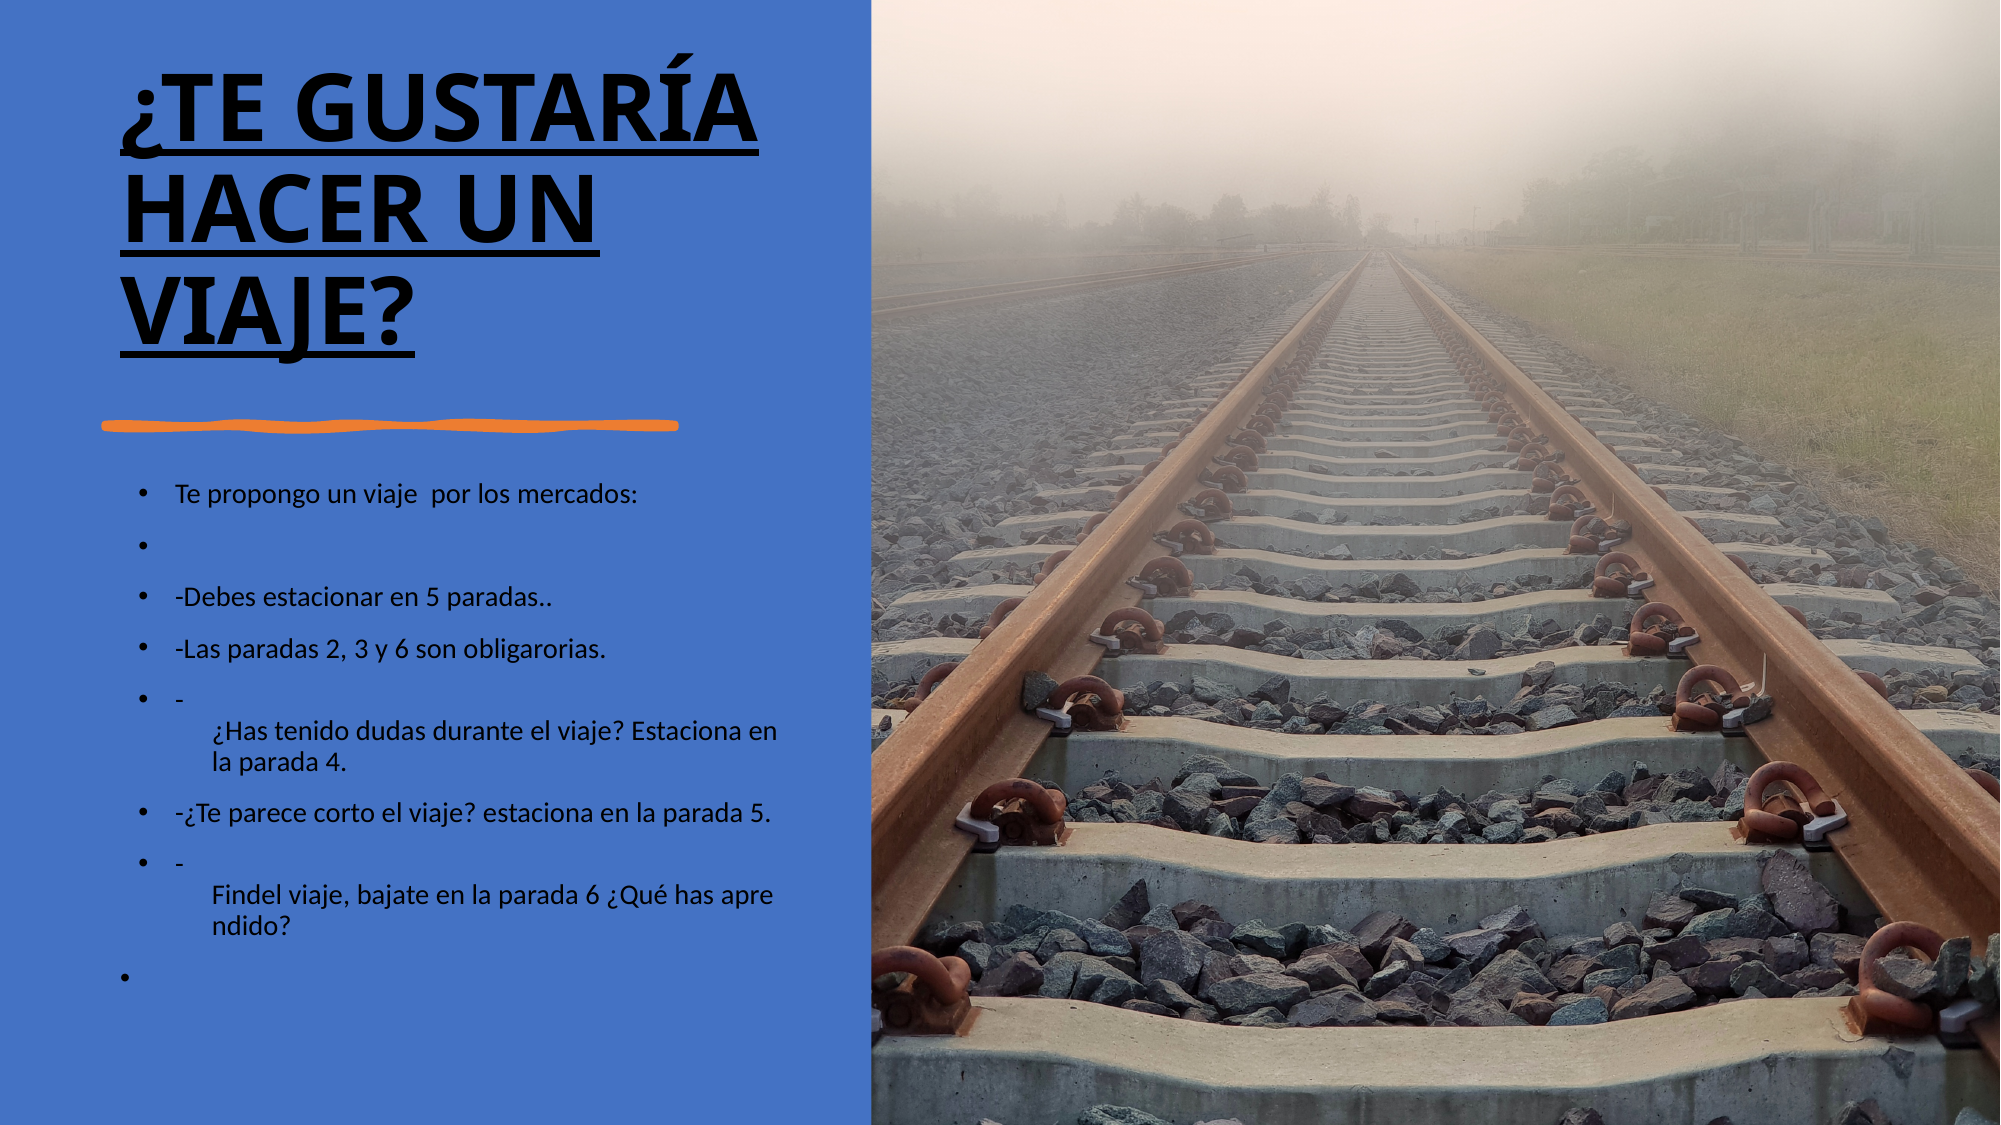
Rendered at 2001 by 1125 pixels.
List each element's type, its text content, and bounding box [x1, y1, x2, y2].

subtitle Te propongo un viaje por los mercados: -Debes estacionar en 5 paradas.. -Las paradas 2, 3 y 6 son obligarorias. -¿Has tenido dudas durante el viaje? Estaciona en la parada 4. -¿Te parece corto el viaje? estaciona en la parada 5. -Findel viaje, bajate en la parada 6 ¿Qué has aprendido? [105, 471, 802, 1016]
title ¿TE GUSTARÍA HACER UN VIAJE? [105, 53, 822, 375]
text_box [0, 0, 871, 1125]
picture [871, 0, 2000, 1125]
